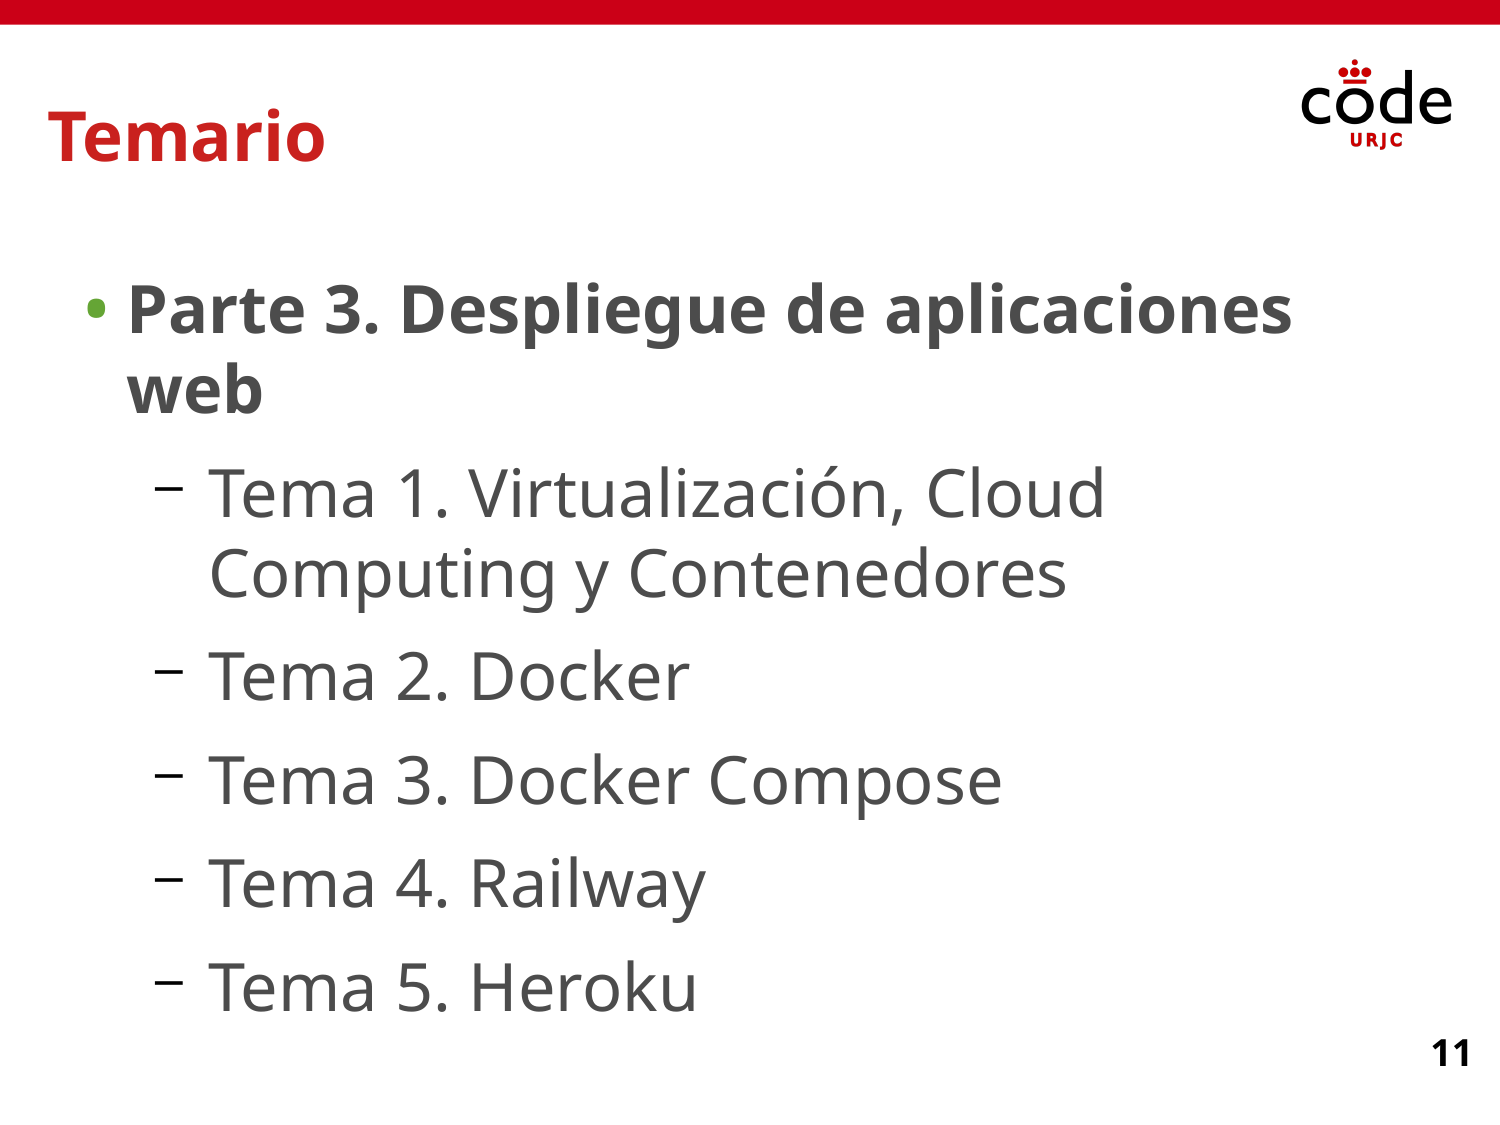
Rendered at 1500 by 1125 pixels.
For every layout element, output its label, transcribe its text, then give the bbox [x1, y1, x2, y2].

picture [1284, 50, 1468, 161]
title Temario [32, 79, 1383, 189]
list Parte 3. Despliegue de aplicaciones web Tema 1. Virtualización, Cloud Computing y Contenedores Tema 2. Docker Tema 3. Docker Compose Tema 4. Railway Tema 5. Heroku [51, 259, 1436, 1013]
